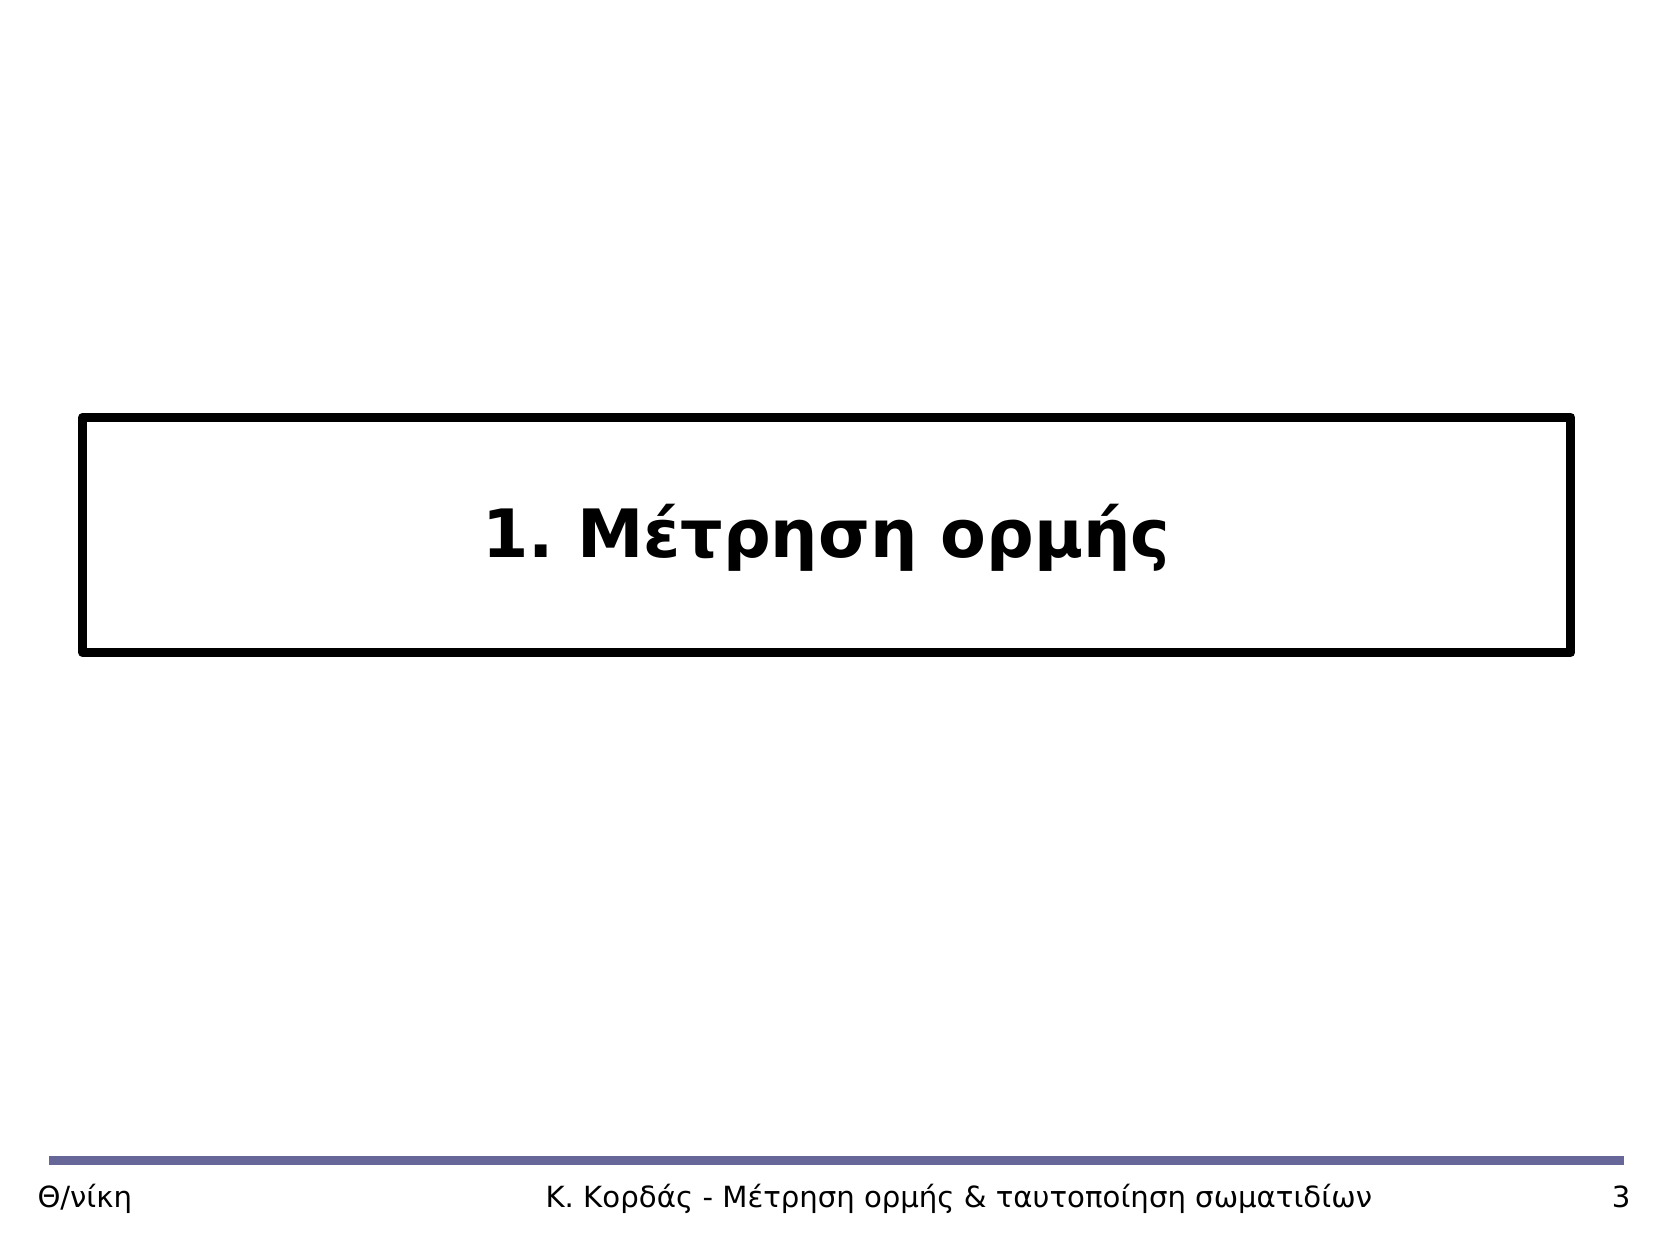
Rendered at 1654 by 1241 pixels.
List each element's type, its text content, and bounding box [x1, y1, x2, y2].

subtitle 1. Μέτρηση ορμής [82, 417, 1571, 653]
